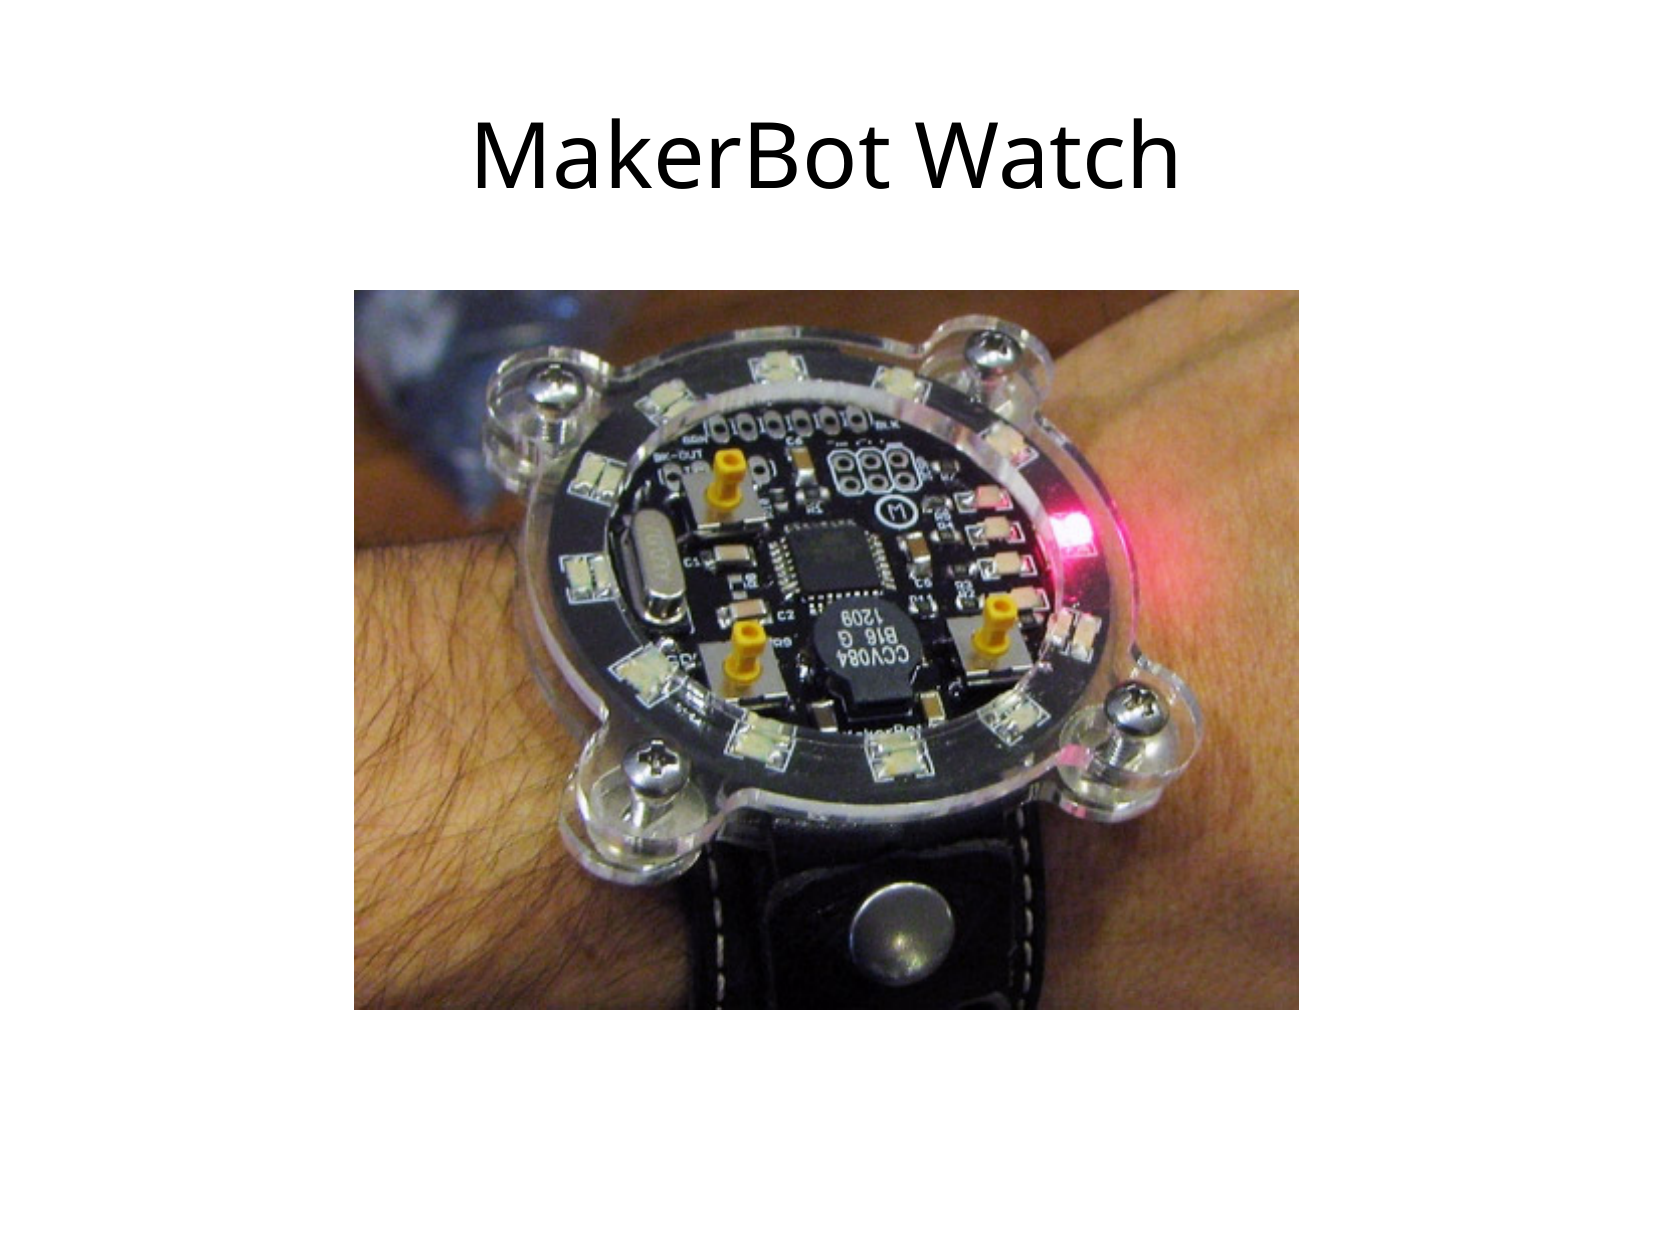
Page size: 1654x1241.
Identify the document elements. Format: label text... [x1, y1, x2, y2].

picture [354, 290, 1299, 1010]
title MakerBot Watch [82, 49, 1571, 257]
